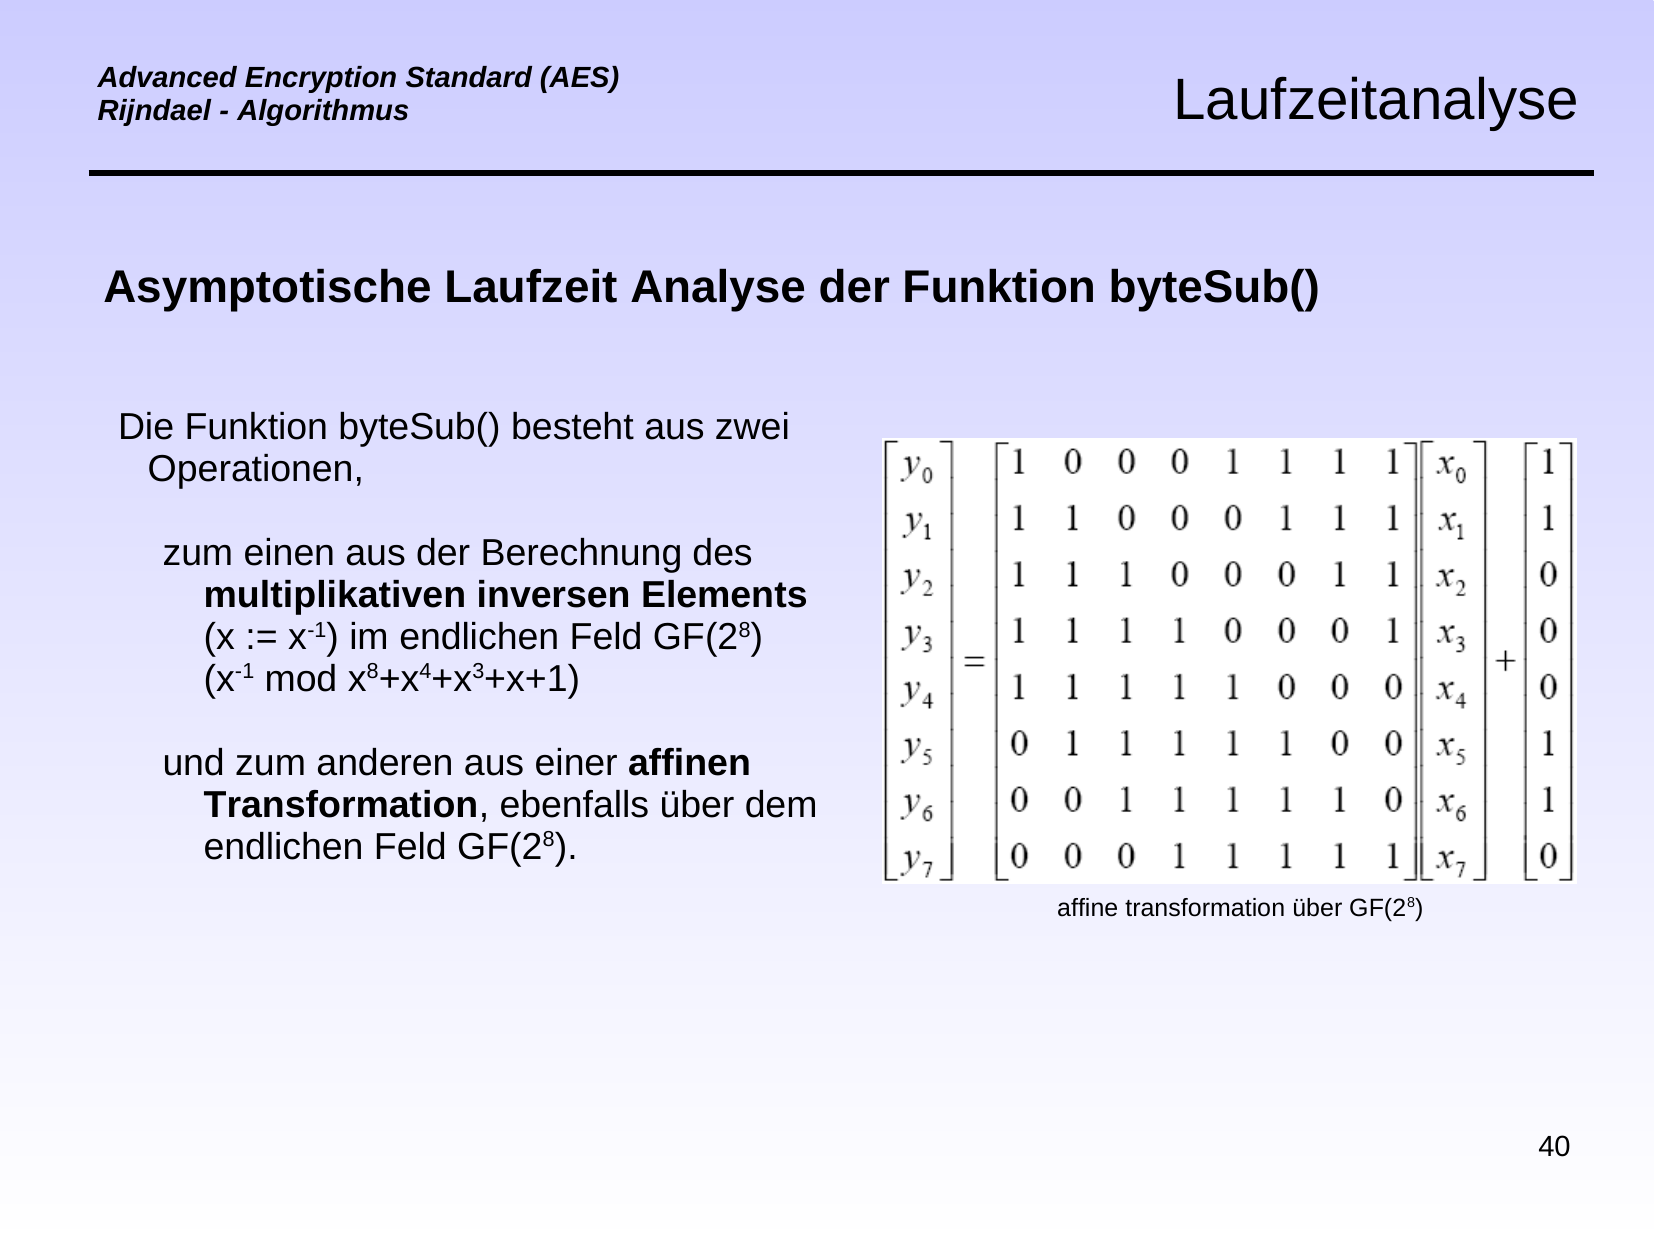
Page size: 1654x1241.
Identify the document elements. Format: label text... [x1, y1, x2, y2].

text_box Laufzeitanalyse [620, 59, 1595, 139]
text_box Asymptotische Laufzeit Analyse der Funktion byteSub() Die Funktion byteSub() besteht aus zwei Operationen, zum einen aus der Berechnung des multiplikativen inversen Elements (x := x-1) im endlichen Feld GF(28) (x-1 mod x8+x4+x3+x+1) und zum anderen aus einer affinen Transformation, ebenfalls über dem endlichen Feld GF(28). [88, 253, 1595, 972]
text_box affine transformation über GF(28) [1003, 885, 1477, 930]
text_box Advanced Encryption Standard (AES) Rijndael - Algorithmus [82, 29, 650, 159]
picture [882, 438, 1577, 884]
